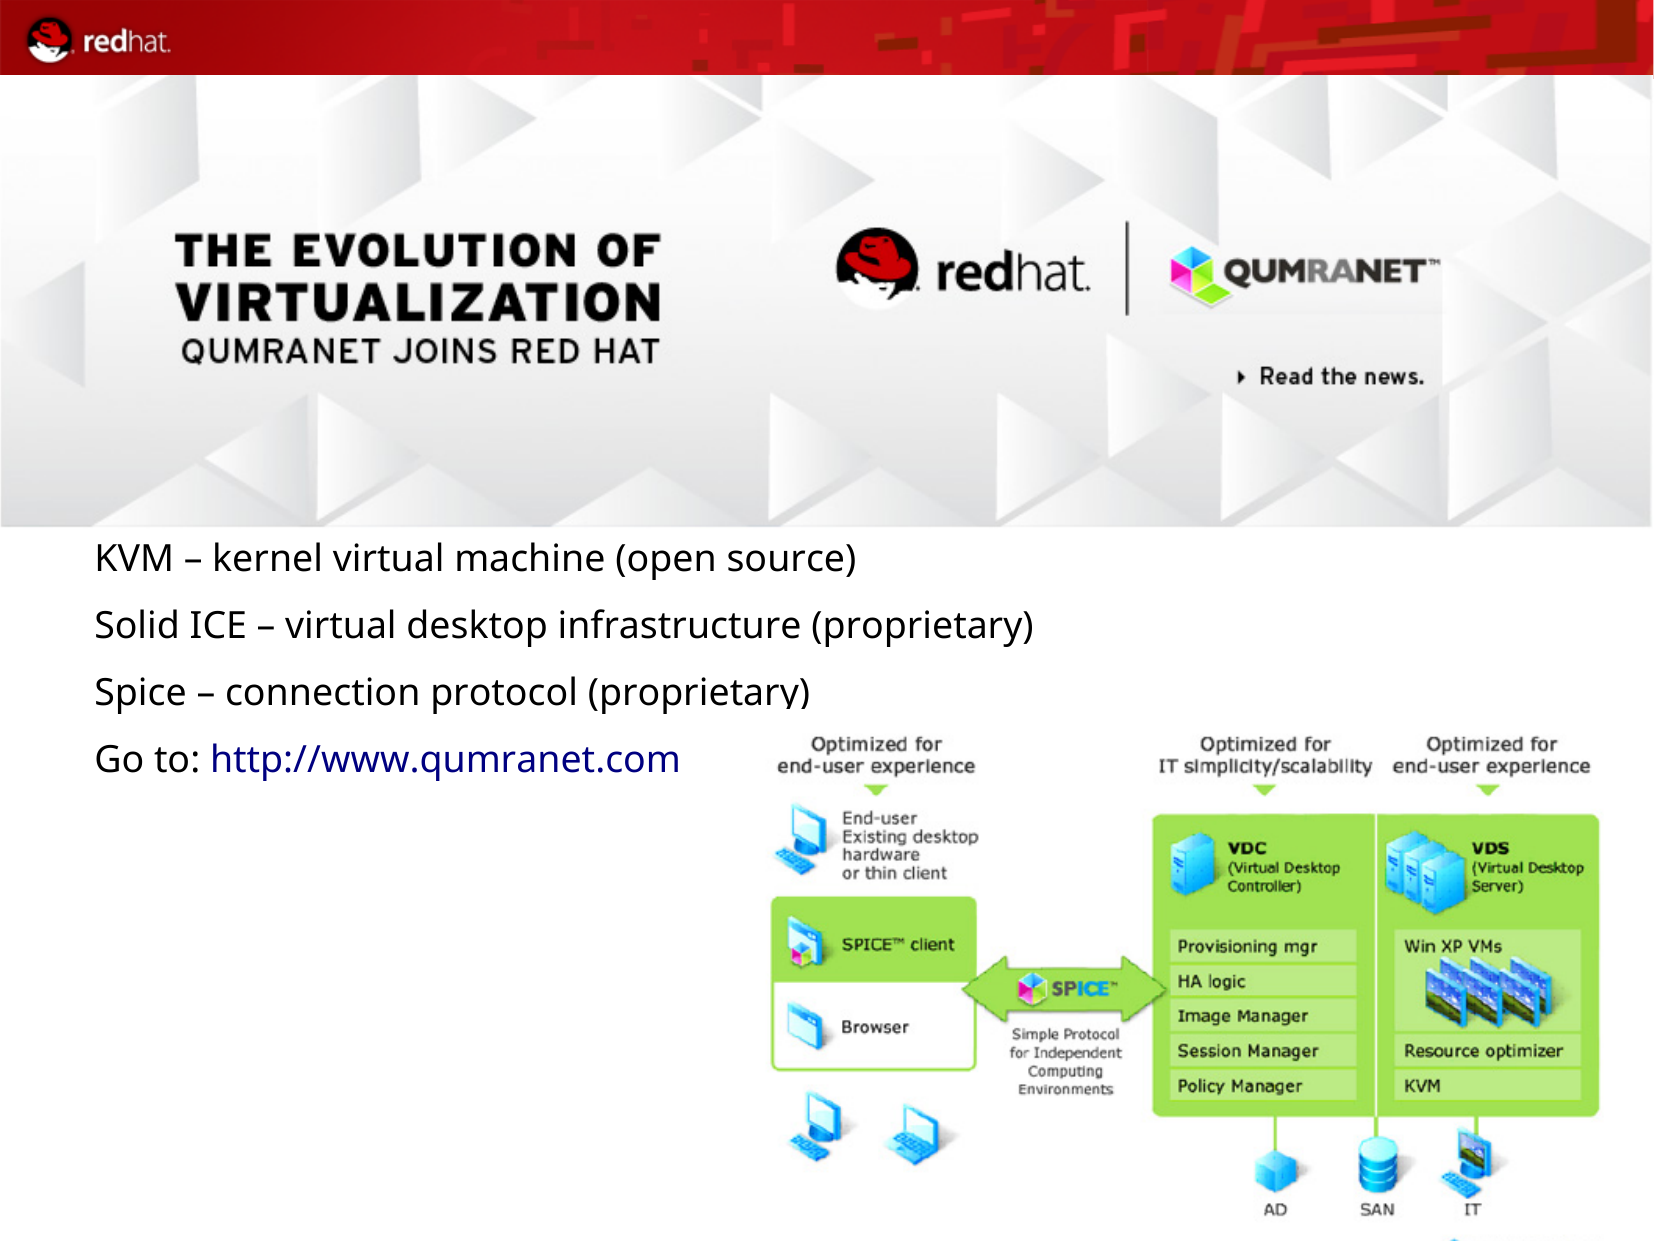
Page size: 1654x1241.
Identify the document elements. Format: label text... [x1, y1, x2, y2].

picture [716, 709, 1654, 1241]
picture [0, 0, 1654, 529]
list KVM – kernel virtual machine (open source) Solid ICE – virtual desktop infrastructure (proprietary) Spice – connection protocol (proprietary) Go to: http://www.qumranet.com [94, 531, 1500, 768]
